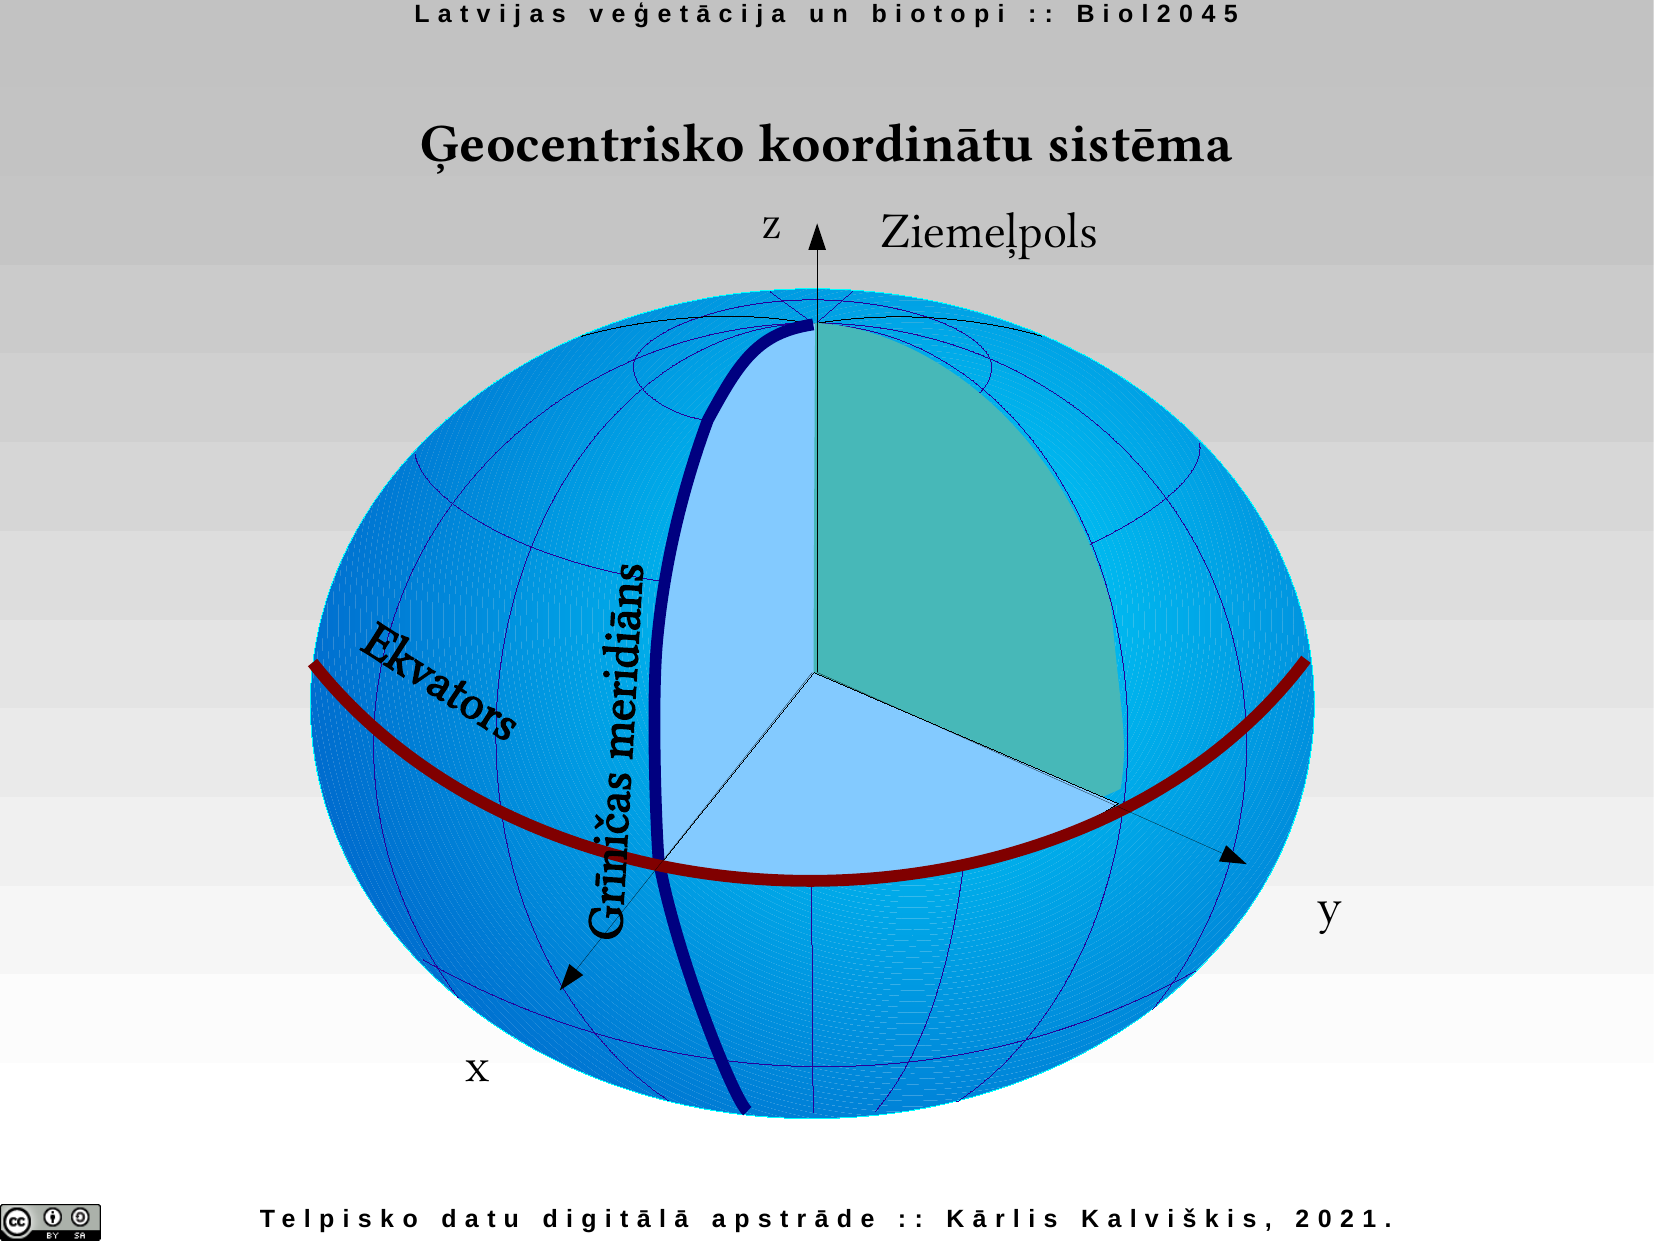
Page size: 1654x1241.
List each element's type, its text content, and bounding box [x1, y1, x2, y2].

text_box Ekvators [351, 611, 560, 774]
picture [0, 287, 1654, 1241]
text_box y [1317, 877, 1344, 935]
text_box Grīničas meridiāns [576, 503, 663, 942]
title Ģeocentrisko koordinātu sistēma [0, 1, 1654, 287]
text_box [310, 288, 1315, 1119]
text_box x [465, 1036, 491, 1094]
